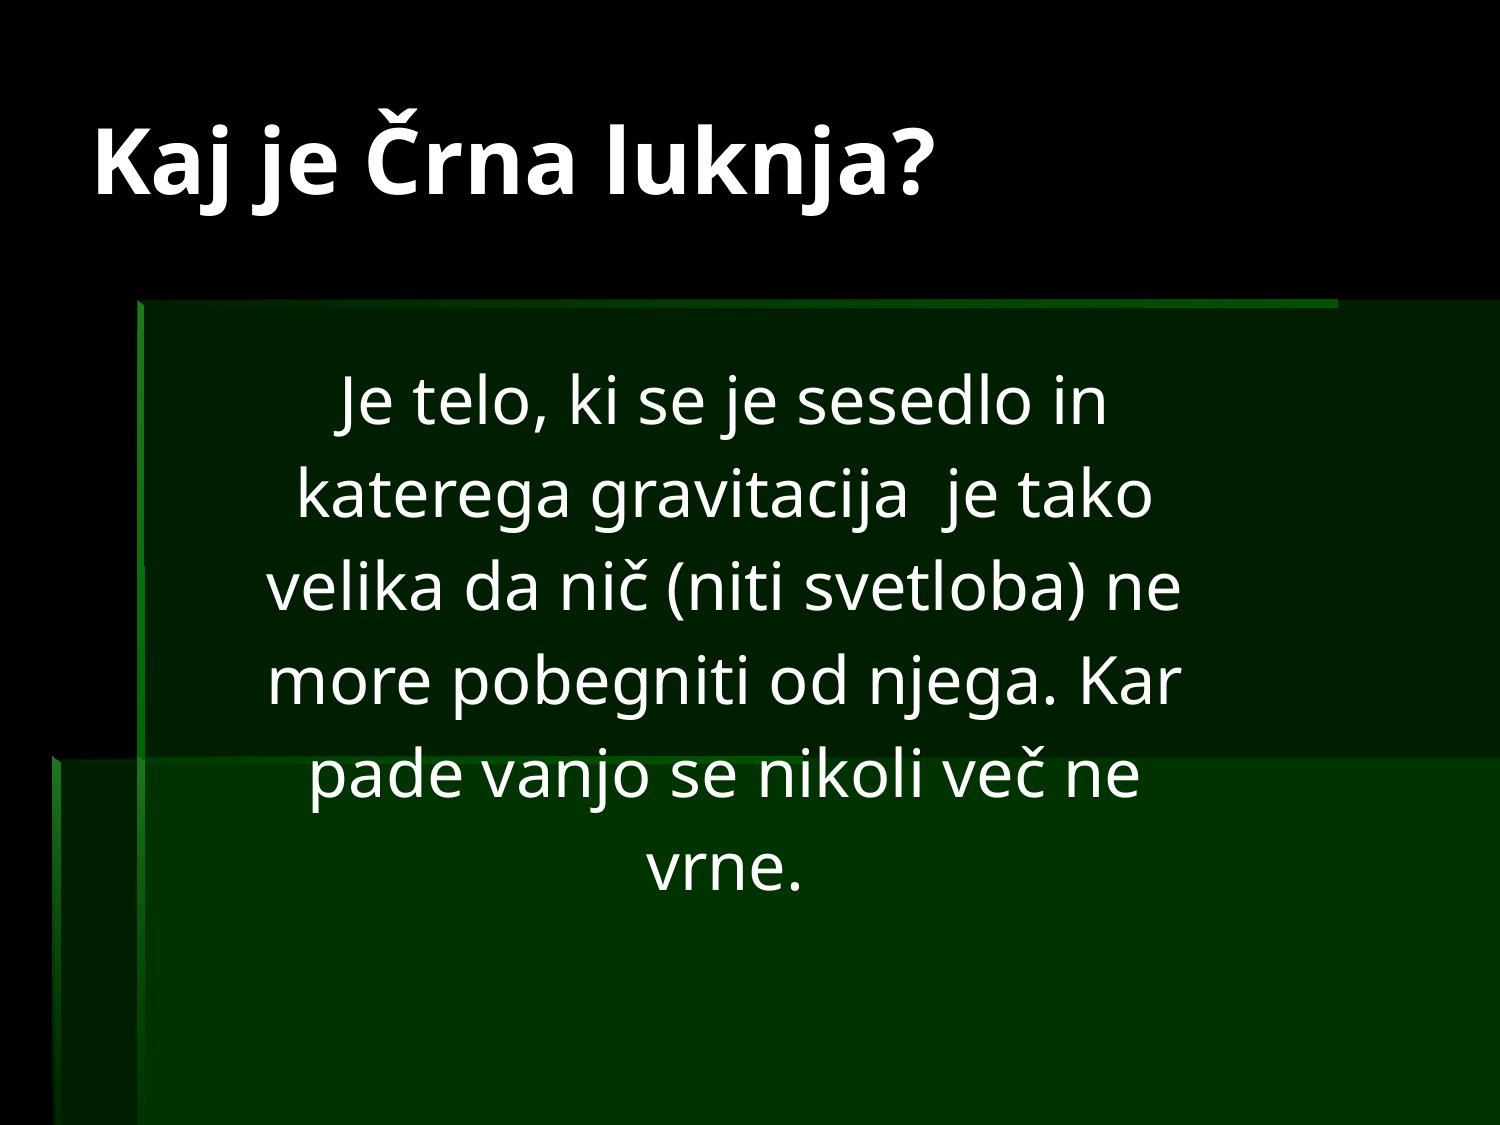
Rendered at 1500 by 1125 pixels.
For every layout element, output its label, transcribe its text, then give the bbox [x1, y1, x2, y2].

title Kaj je Črna luknja? [75, 40, 1451, 275]
list Je telo, ki se je sesedlo in katerega gravitacija je tako velika da nič (niti svetloba) ne more pobegniti od njega. Kar pade vanjo se nikoli več ne vrne. [64, 350, 1387, 1125]
